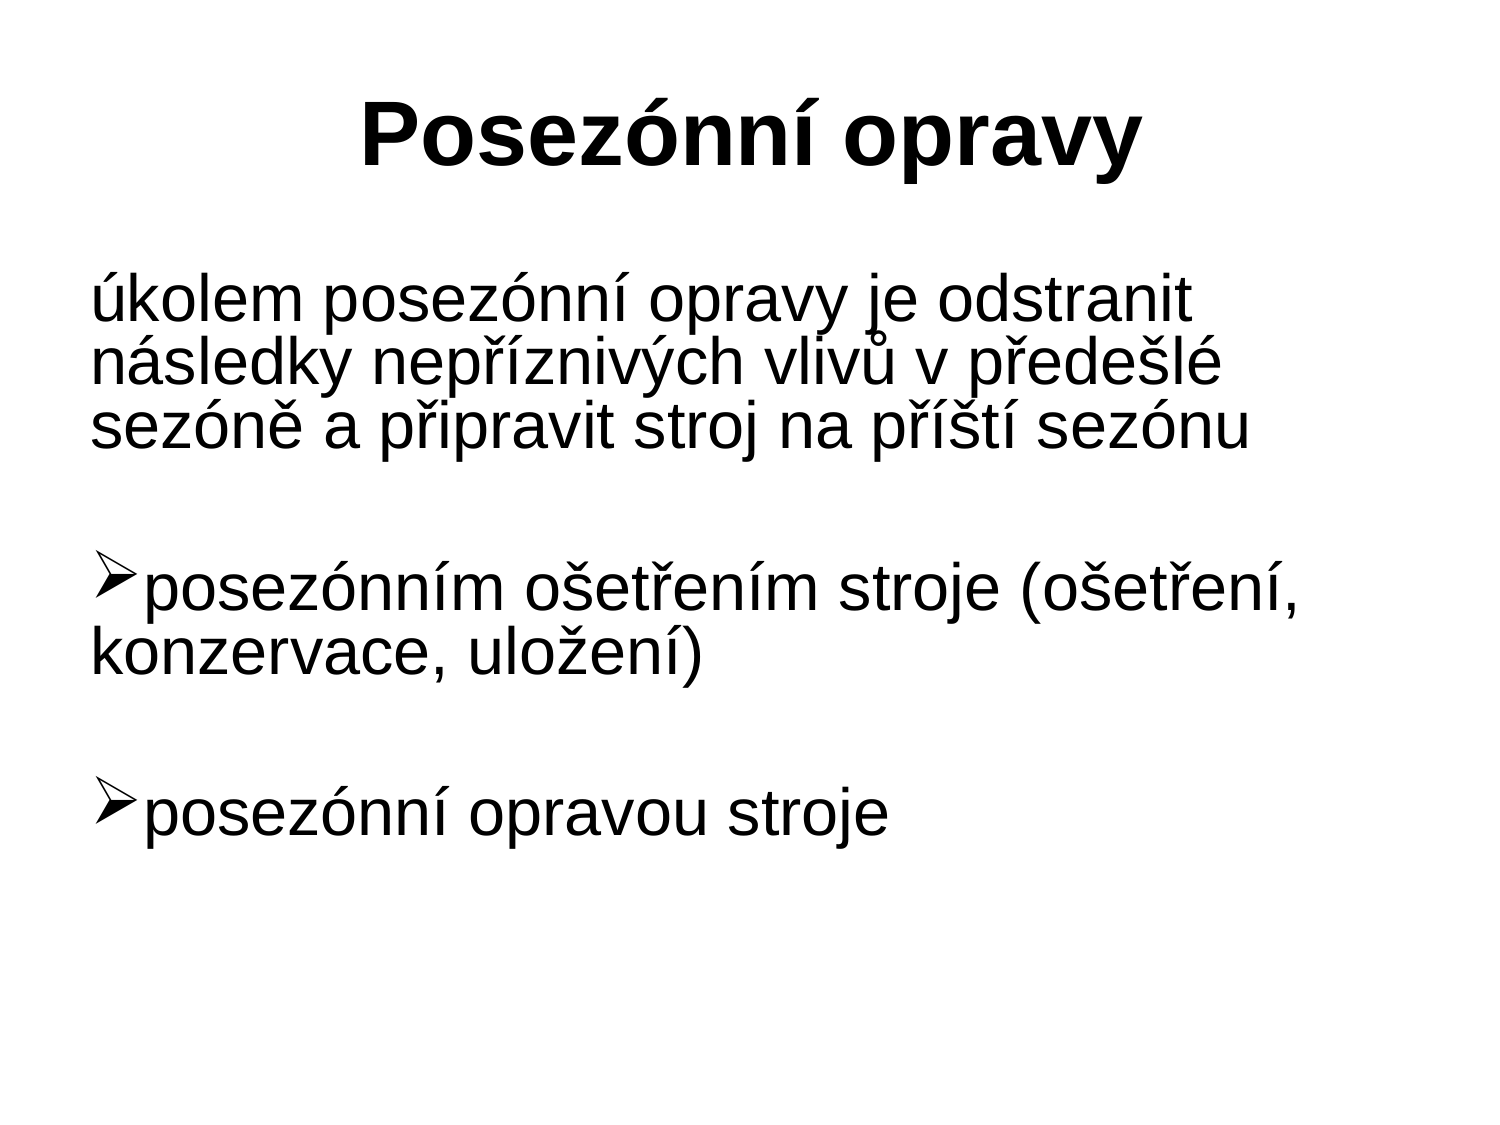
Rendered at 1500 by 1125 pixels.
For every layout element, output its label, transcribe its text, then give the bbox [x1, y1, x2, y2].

title Posezónní opravy [76, 66, 1427, 302]
list úkolem posezónní opravy je odstranit následky nepříznivých vlivů v předešlé sezóně a připravit stroj na příští sezónu posezónním ošetřením stroje (ošetření, konzervace, uložení) posezónní opravou stroje [75, 262, 1426, 1006]
